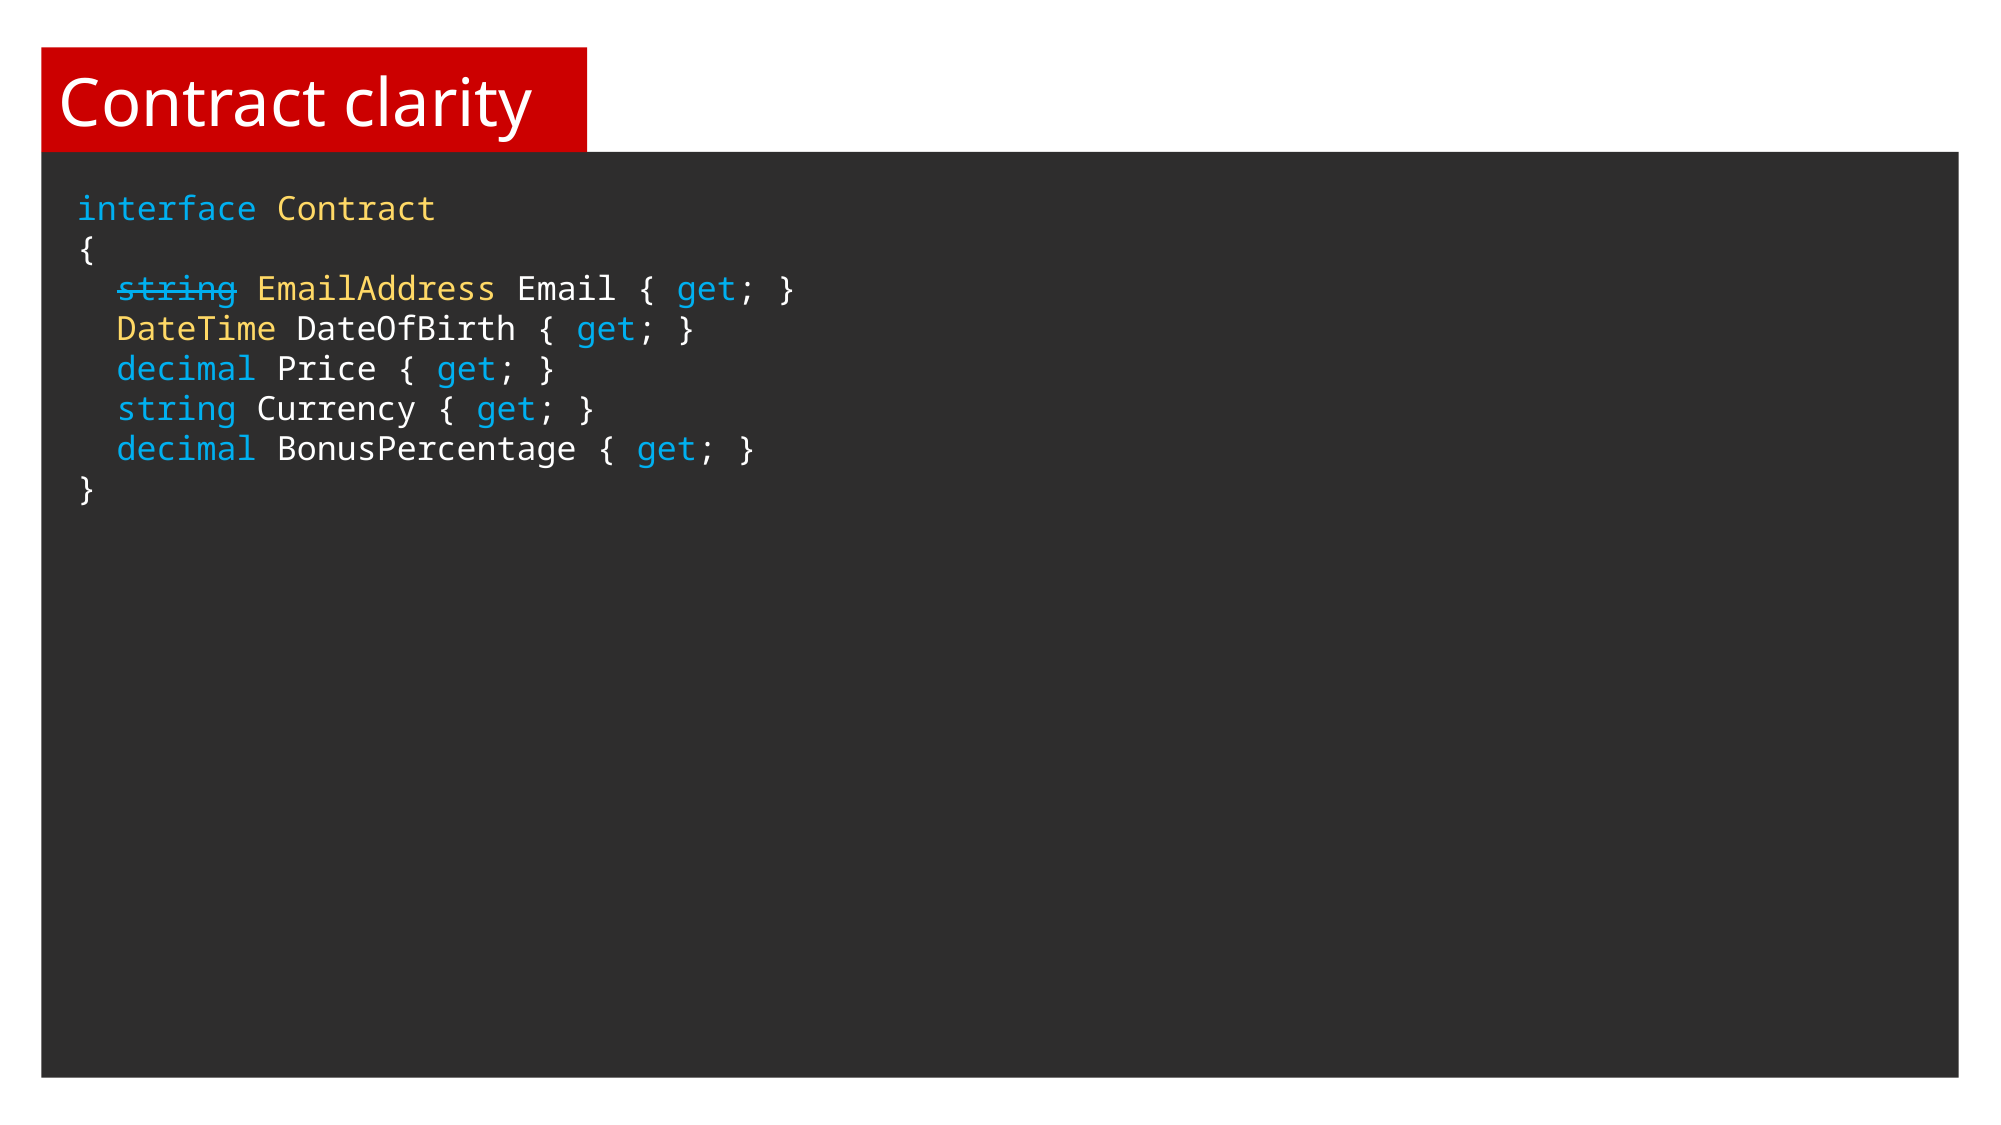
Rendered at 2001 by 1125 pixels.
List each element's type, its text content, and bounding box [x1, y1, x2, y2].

text_box Contract clarity [41, 47, 588, 153]
text_box [41, 152, 1959, 1078]
text_box interface Contract { string EmailAddress Email { get; } DateTime DateOfBirth { get; } decimal Price { get; } string Currency { get; } decimal BonusPercentage { get; } } [41, 152, 1582, 598]
